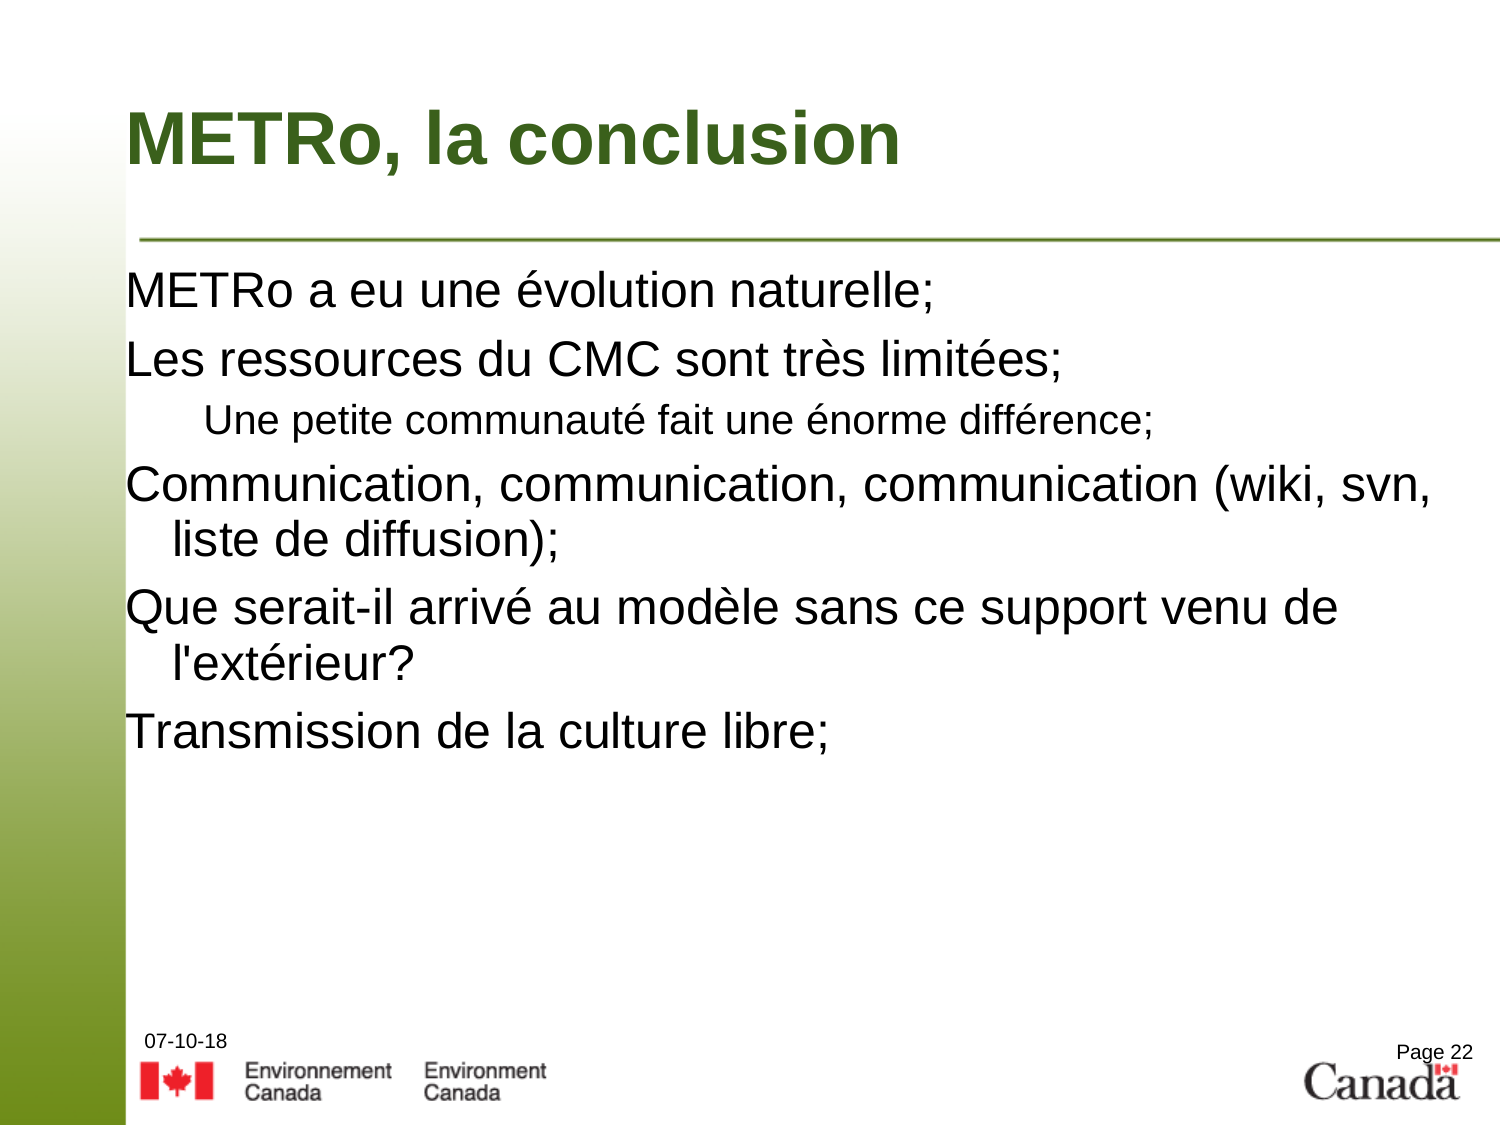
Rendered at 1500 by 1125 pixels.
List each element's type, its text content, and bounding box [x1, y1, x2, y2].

title METRo, la conclusion [125, 52, 1463, 226]
list METRo a eu une évolution naturelle; Les ressources du CMC sont très limitées; Une petite communauté fait une énorme différence; Communication, communication, communication (wiki, svn, liste de diffusion); Que serait-il arrivé au modèle sans ce support venu de l'extérieur? Transmission de la culture libre; [125, 262, 1463, 990]
picture [0, 0, 1500, 1125]
